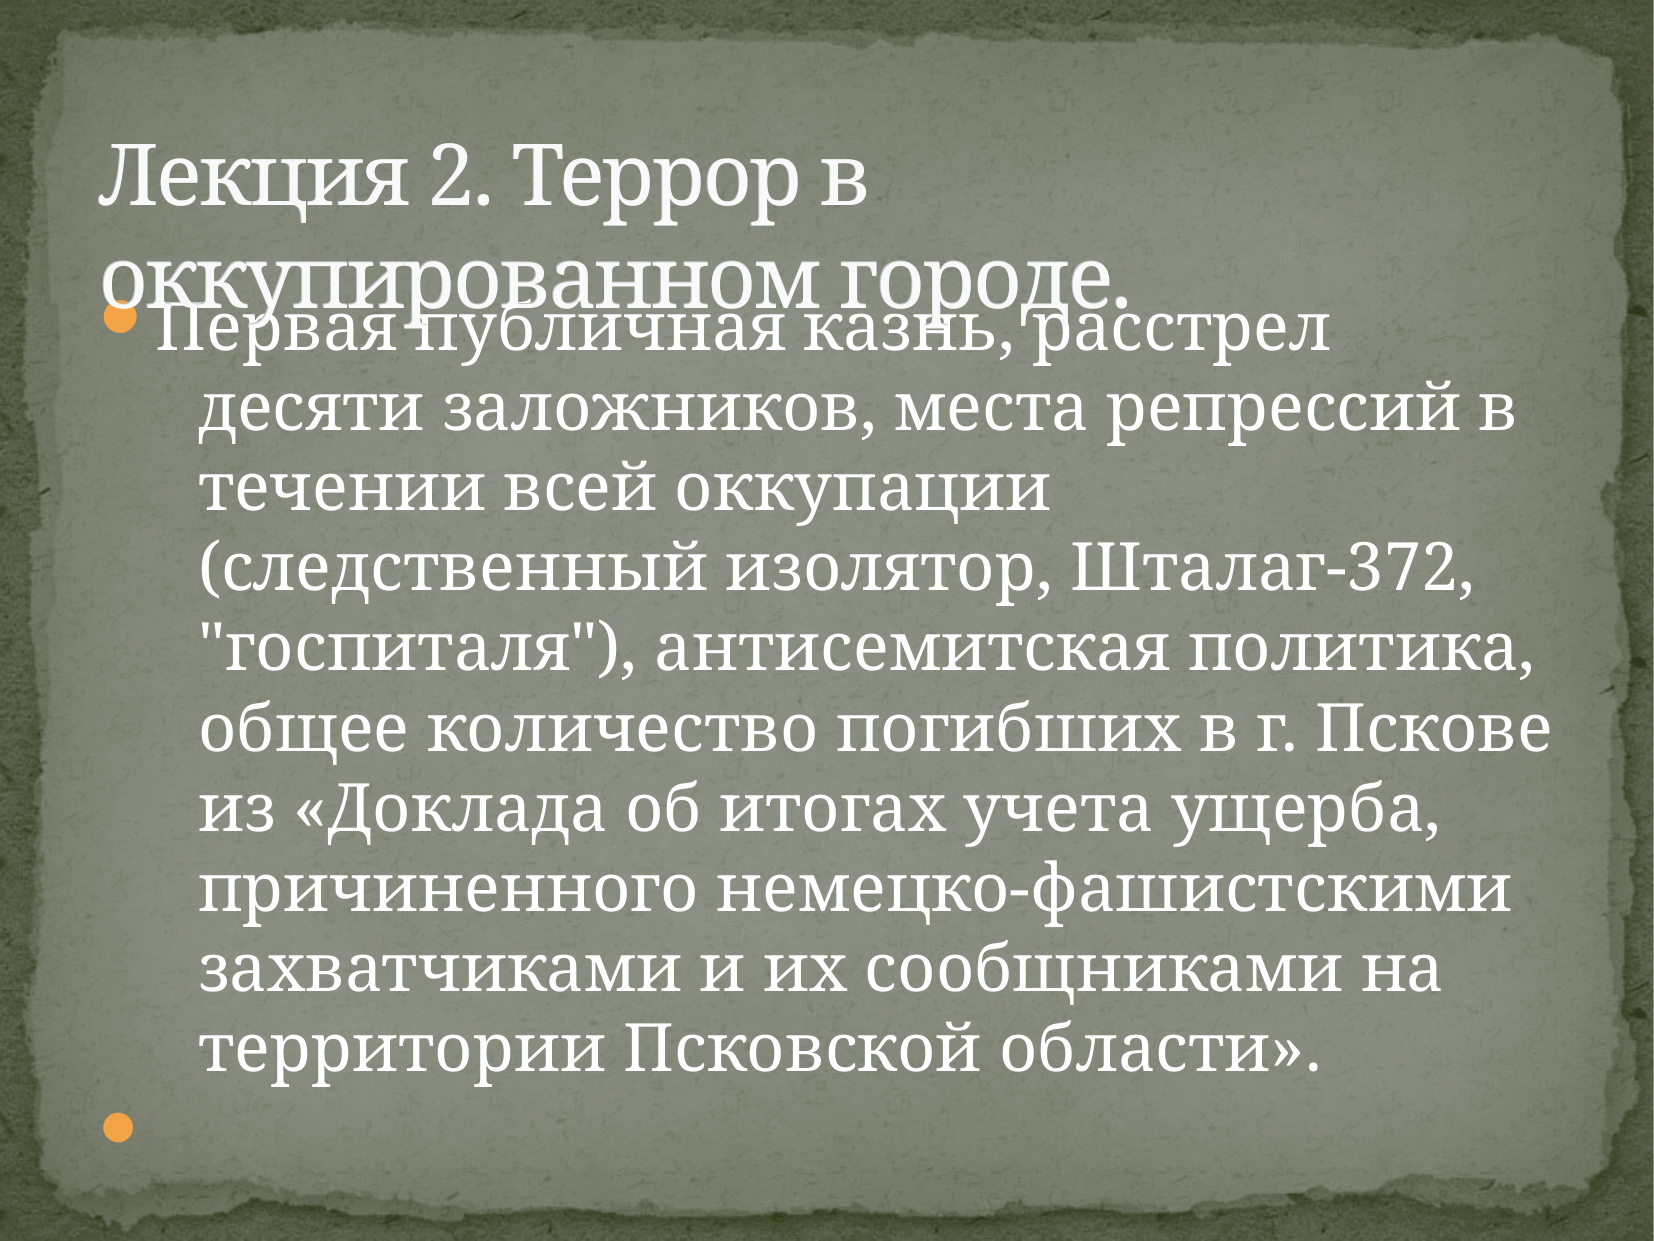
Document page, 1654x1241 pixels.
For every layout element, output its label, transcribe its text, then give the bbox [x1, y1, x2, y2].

title Лекция 2. Террор в оккупированном городе. [82, 112, 1571, 333]
list Первая публичная казнь, расстрел десяти заложников, места репрессий в течении всей оккупации (следственный изолятор, Шталаг-372, "госпиталя"), антисемитская политика, общее количество погибших в г. Пскове из «Доклада об итогах учета ущерба, причиненного немецко-фашистскими захватчиками и их сообщниками на территории Псковской области». [82, 333, 1571, 1103]
